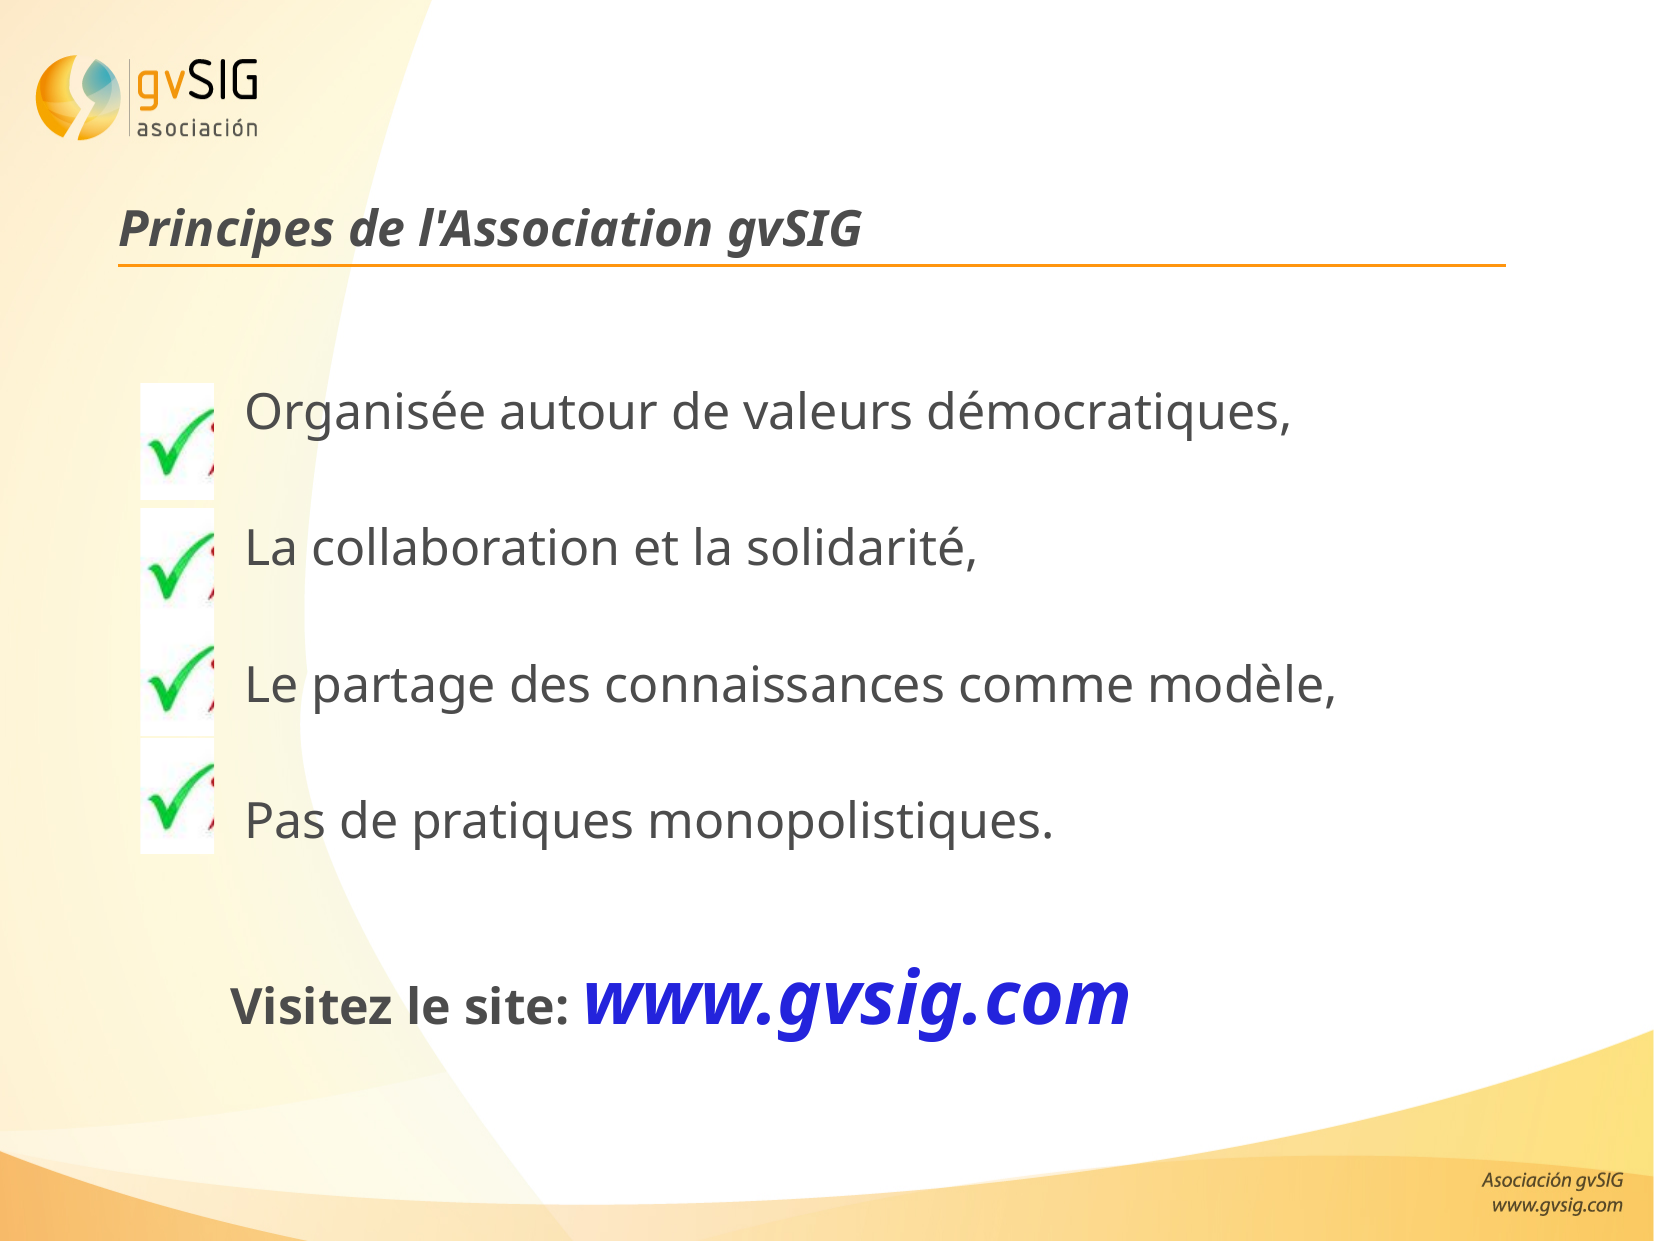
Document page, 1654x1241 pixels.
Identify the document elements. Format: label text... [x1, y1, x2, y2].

title Principes de l'Association gvSIG [118, 177, 1607, 276]
picture [0, 0, 1654, 1241]
text_box Organisée autour de valeurs démocratiques, La collaboration et la solidarité, Le partage des connaissances comme modèle, Pas de pratiques monopolistiques. [244, 410, 1613, 819]
title Visitez le site: www.gvsig.com [230, 950, 1382, 1040]
